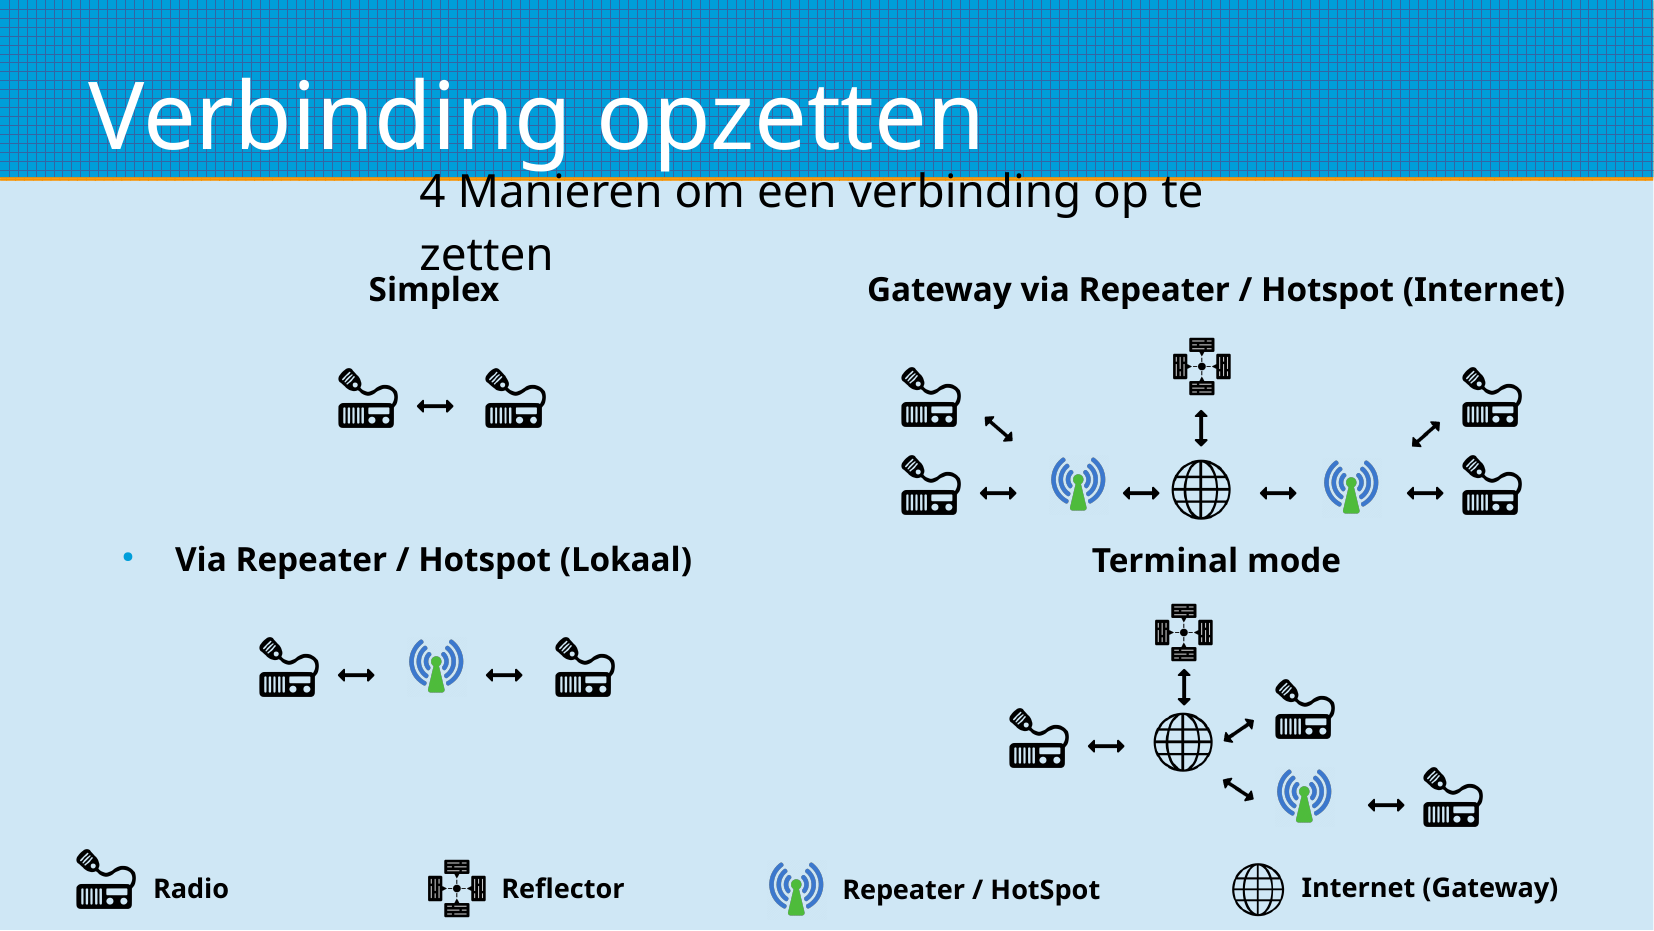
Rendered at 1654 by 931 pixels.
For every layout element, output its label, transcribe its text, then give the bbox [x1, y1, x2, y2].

picture [485, 368, 546, 428]
picture [482, 653, 526, 697]
picture [338, 368, 398, 428]
list Gateway via Repeater / Hotspot (Internet) Terminal mode [767, 265, 1595, 827]
list Simplex Via Repeater / Hotspot (Lokaal) [29, 265, 767, 827]
picture [427, 858, 487, 918]
picture [1228, 859, 1288, 920]
picture [407, 637, 467, 697]
picture [1172, 336, 1232, 396]
picture [1179, 406, 1223, 450]
text_box Radio [147, 861, 257, 916]
picture [259, 637, 319, 697]
picture [1162, 665, 1206, 709]
picture [334, 653, 378, 697]
picture [76, 849, 136, 909]
picture [968, 398, 1029, 459]
picture [1462, 367, 1522, 427]
text_box 4 Manieren om een verbinding op te zetten [413, 177, 1296, 266]
picture [413, 384, 457, 428]
picture [555, 637, 615, 697]
text_box Internet (Gateway) [1295, 860, 1619, 914]
title Verbinding opzetten [88, 14, 1565, 178]
text_box Reflector [495, 861, 644, 916]
picture [1395, 404, 1456, 465]
picture [767, 860, 827, 920]
picture [1154, 602, 1214, 662]
picture [901, 367, 961, 427]
text_box Repeater / HotSpot [836, 862, 1170, 917]
